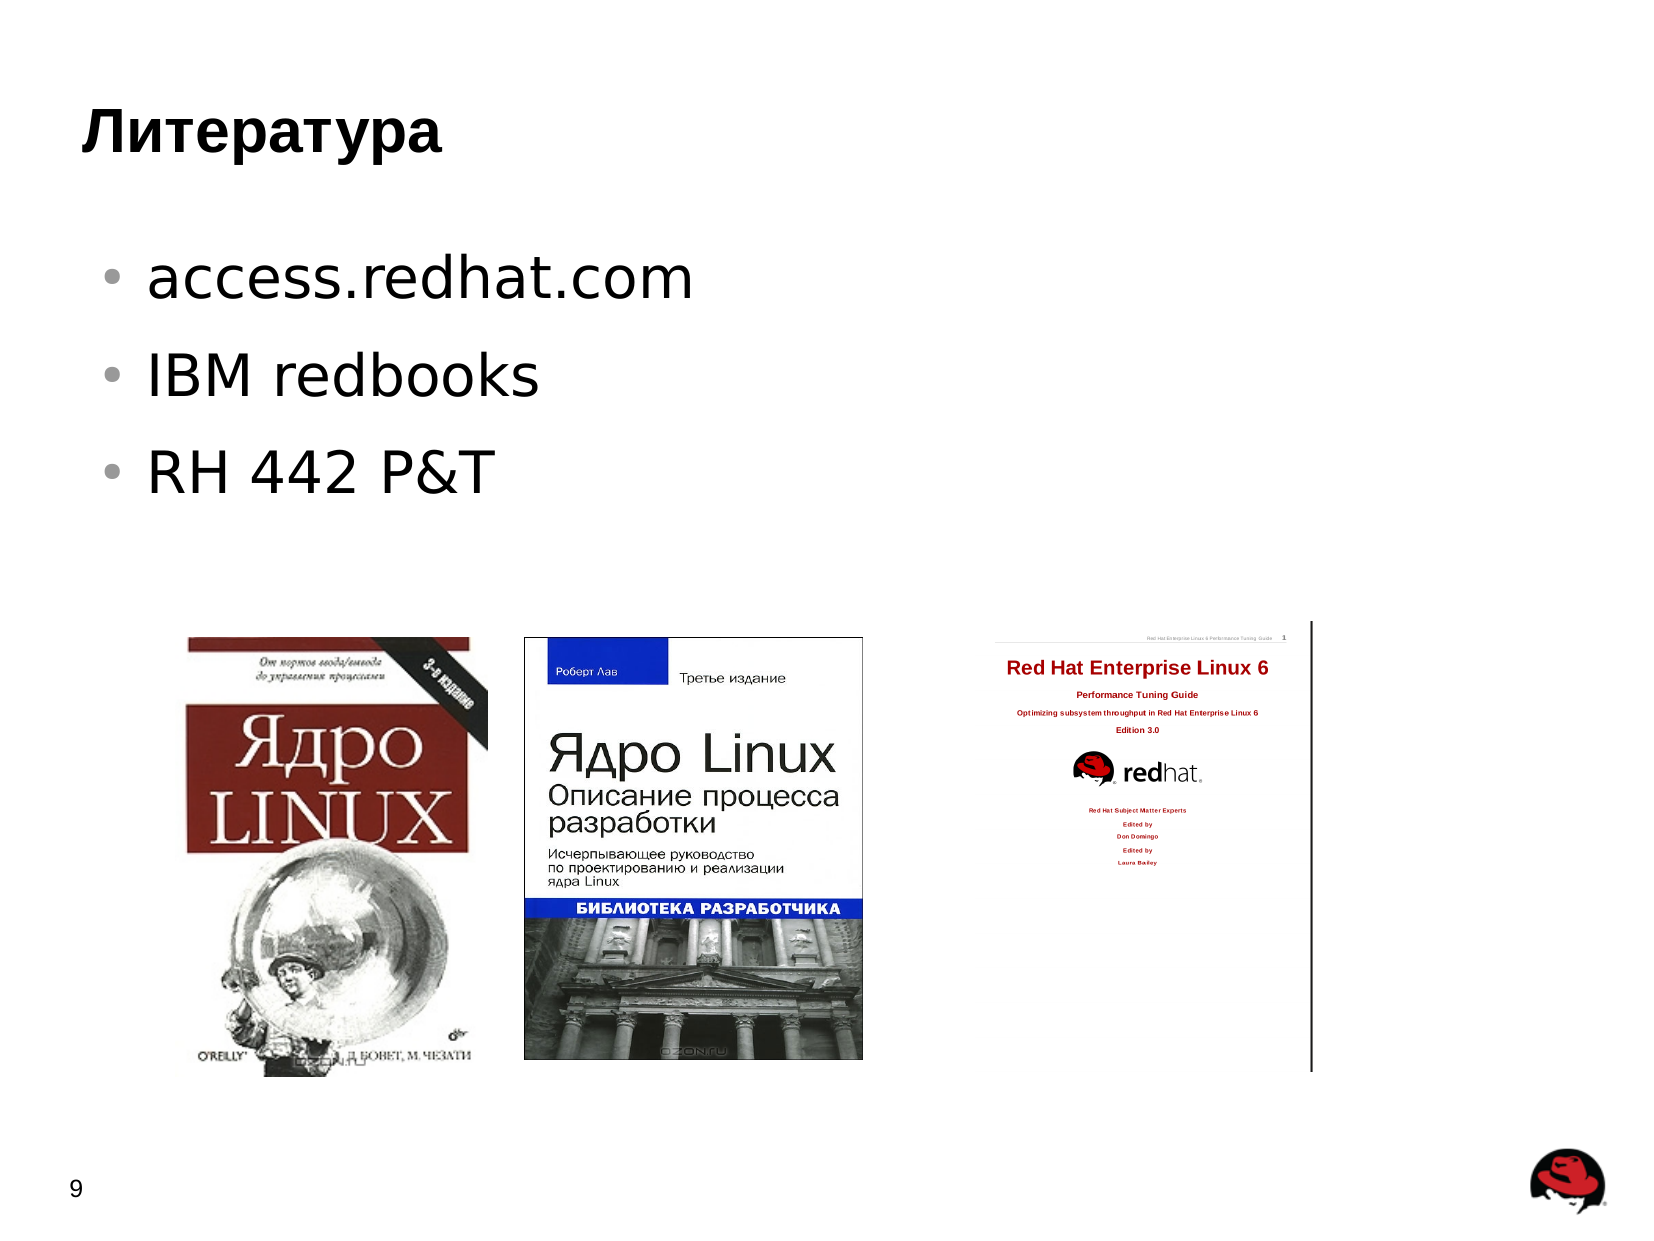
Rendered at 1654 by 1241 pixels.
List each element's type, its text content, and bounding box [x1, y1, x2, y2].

picture [524, 637, 863, 1060]
list access.redhat.com IBM redbooks RH 442 P&T [86, 244, 1576, 1039]
picture [175, 637, 488, 1077]
title Литература [82, 37, 1571, 226]
picture [1529, 1146, 1613, 1224]
picture [975, 621, 1313, 1072]
